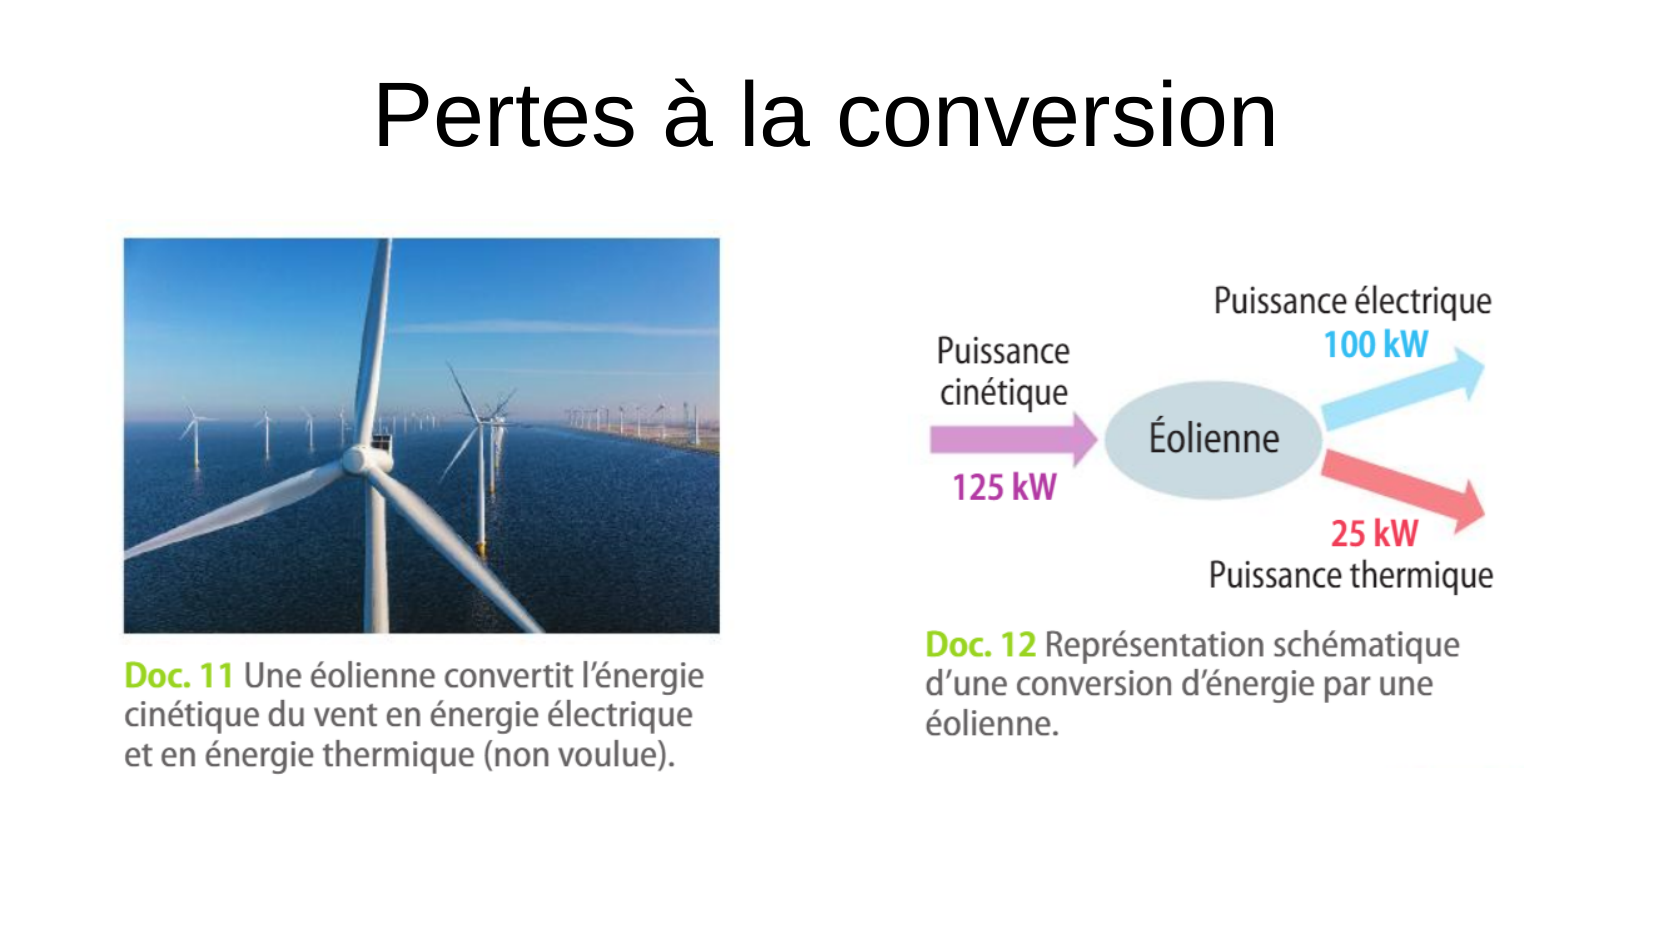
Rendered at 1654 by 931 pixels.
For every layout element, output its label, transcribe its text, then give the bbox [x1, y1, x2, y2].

picture [897, 252, 1524, 768]
title Pertes à la conversion [82, 37, 1571, 193]
picture [94, 219, 755, 804]
